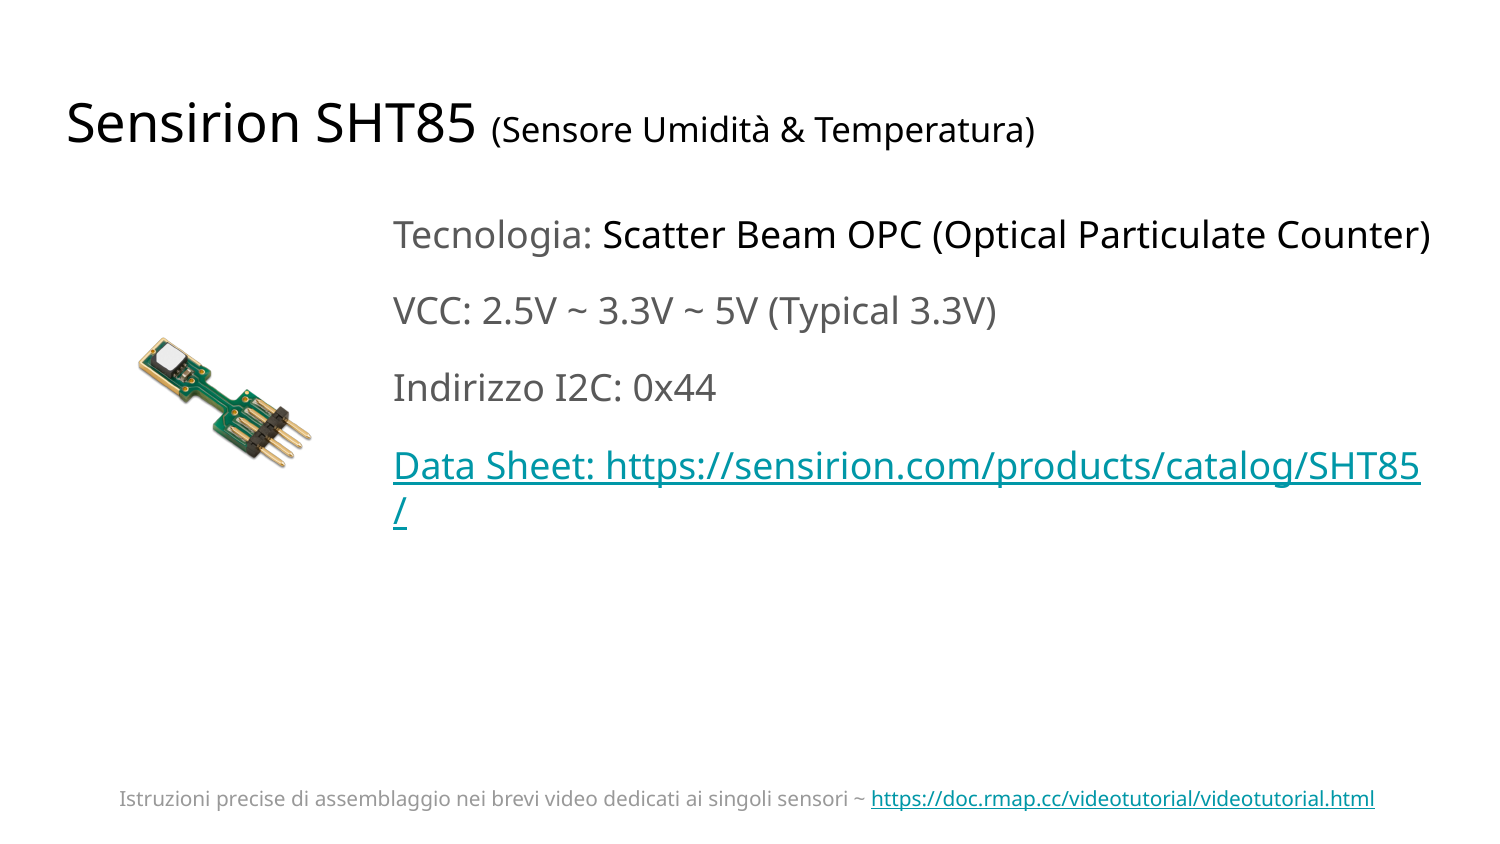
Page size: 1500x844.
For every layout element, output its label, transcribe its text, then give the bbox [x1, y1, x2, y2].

text_box Istruzioni precise di assemblaggio nei brevi video dedicati ai singoli sensori ~ https://doc.rmap.cc/videotutorial/videotutorial.html [0, 770, 1500, 829]
list Tecnologia: Scatter Beam OPC (Optical Particulate Counter) VCC: 2.5V ~ 3.3V ~ 5V (Typical 3.3V) Indirizzo I2C: 0x44 Data Sheet: https://sensirion.com/products/catalog/SHT85/ [378, 189, 1449, 750]
picture [22, 273, 427, 537]
title Sensirion SHT85 (Sensore Umidità & Temperatura) [51, 72, 1100, 167]
